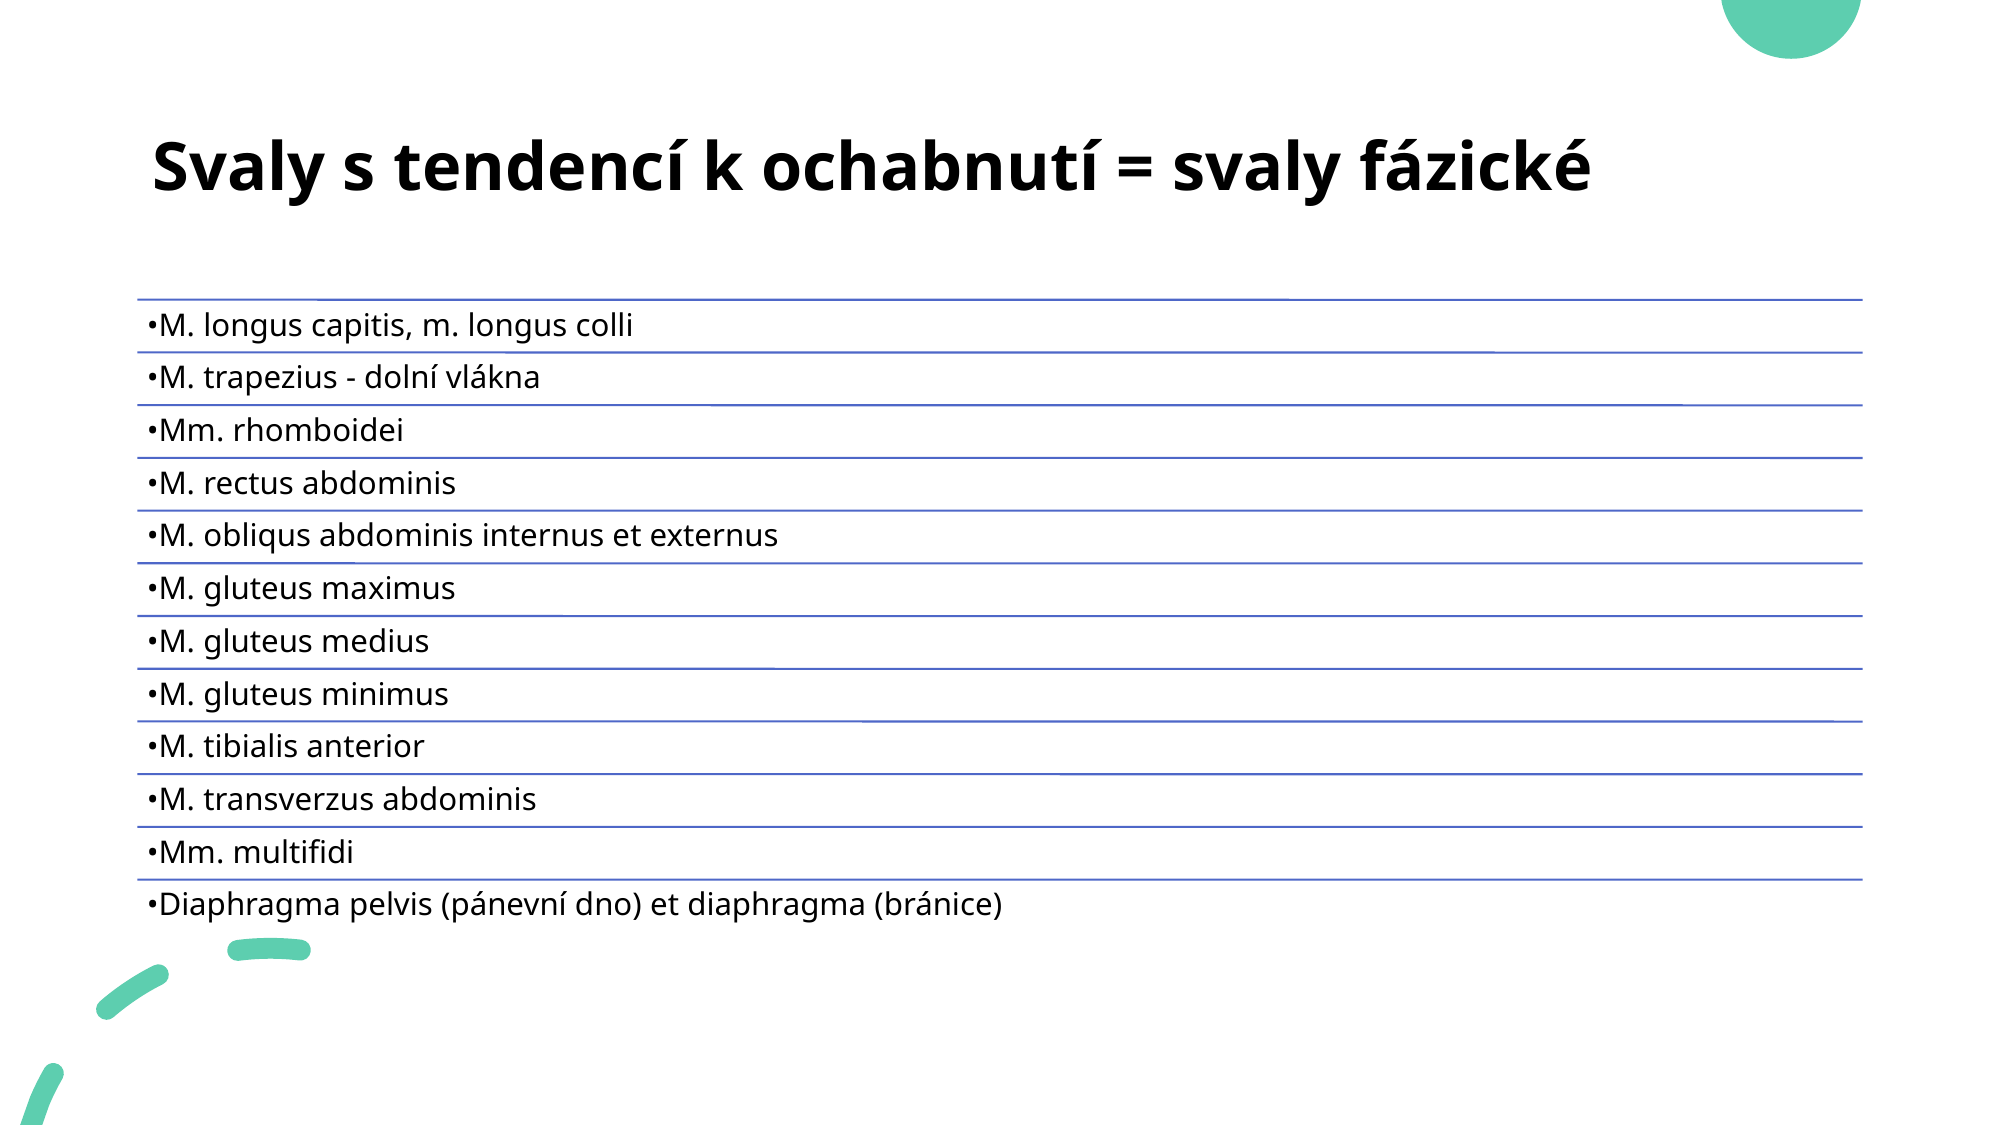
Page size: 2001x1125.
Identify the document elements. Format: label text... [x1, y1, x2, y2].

text_box •M. gluteus maximus [137, 563, 1863, 615]
text_box •M. rectus abdominis [137, 457, 1863, 509]
text_box •M. gluteus medius [137, 616, 1863, 667]
text_box •M. trapezius - dolní vlákna [137, 352, 1863, 404]
title Svaly s tendencí k ochabnutí = svaly fázické [137, 59, 1863, 278]
text_box •Mm. rhomboidei [137, 405, 1863, 456]
text_box •Mm. multifidi [137, 826, 1863, 878]
text_box •M. obliqus abdominis internus et externus [137, 510, 1863, 562]
text_box •M. longus capitis, m. longus colli [137, 299, 1863, 351]
text_box •M. transverzus abdominis [137, 774, 1863, 825]
text_box •Diaphragma pelvis (pánevní dno) et diaphragma (bránice) [137, 879, 1863, 933]
text_box •M. tibialis anterior [137, 721, 1863, 773]
text_box •M. gluteus minimus [137, 668, 1863, 720]
